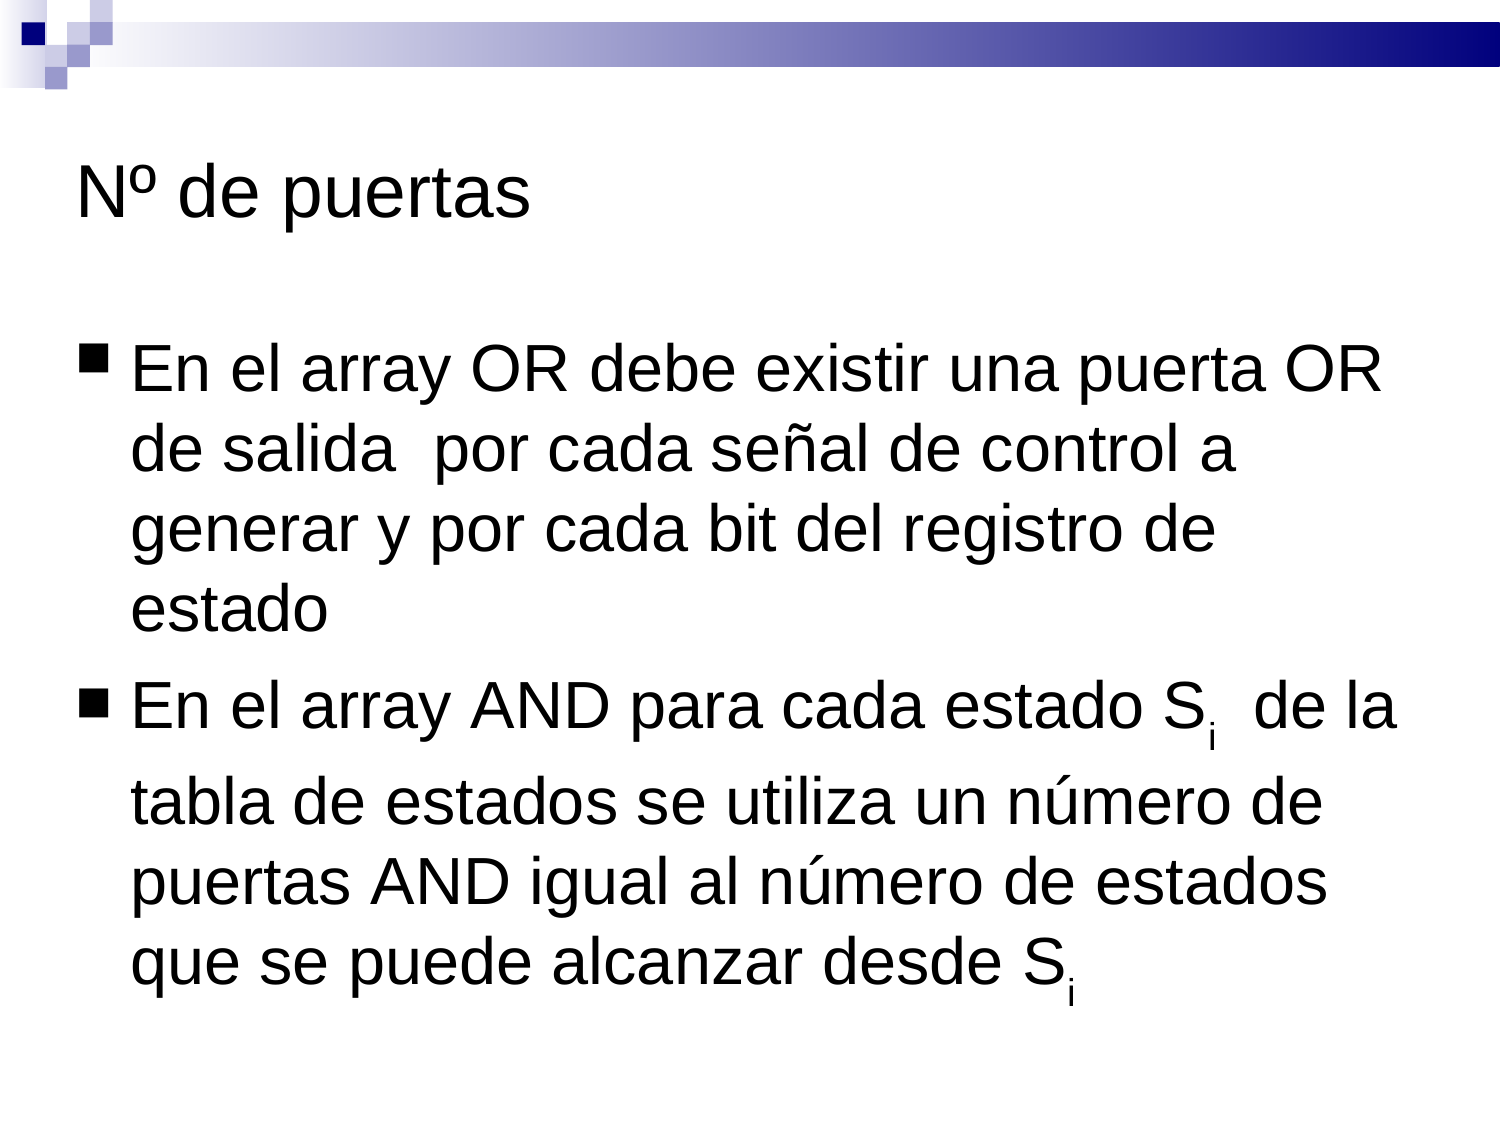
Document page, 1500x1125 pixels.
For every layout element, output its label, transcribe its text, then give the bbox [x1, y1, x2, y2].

title Nº de puertas [75, 82, 1425, 293]
list En el array OR debe existir una puerta OR de salida por cada señal de control a generar y por cada bit del registro de estado En el array AND para cada estado Si de la tabla de estados se utiliza un número de puertas AND igual al número de estados que se puede alcanzar desde Si [75, 324, 1425, 1015]
